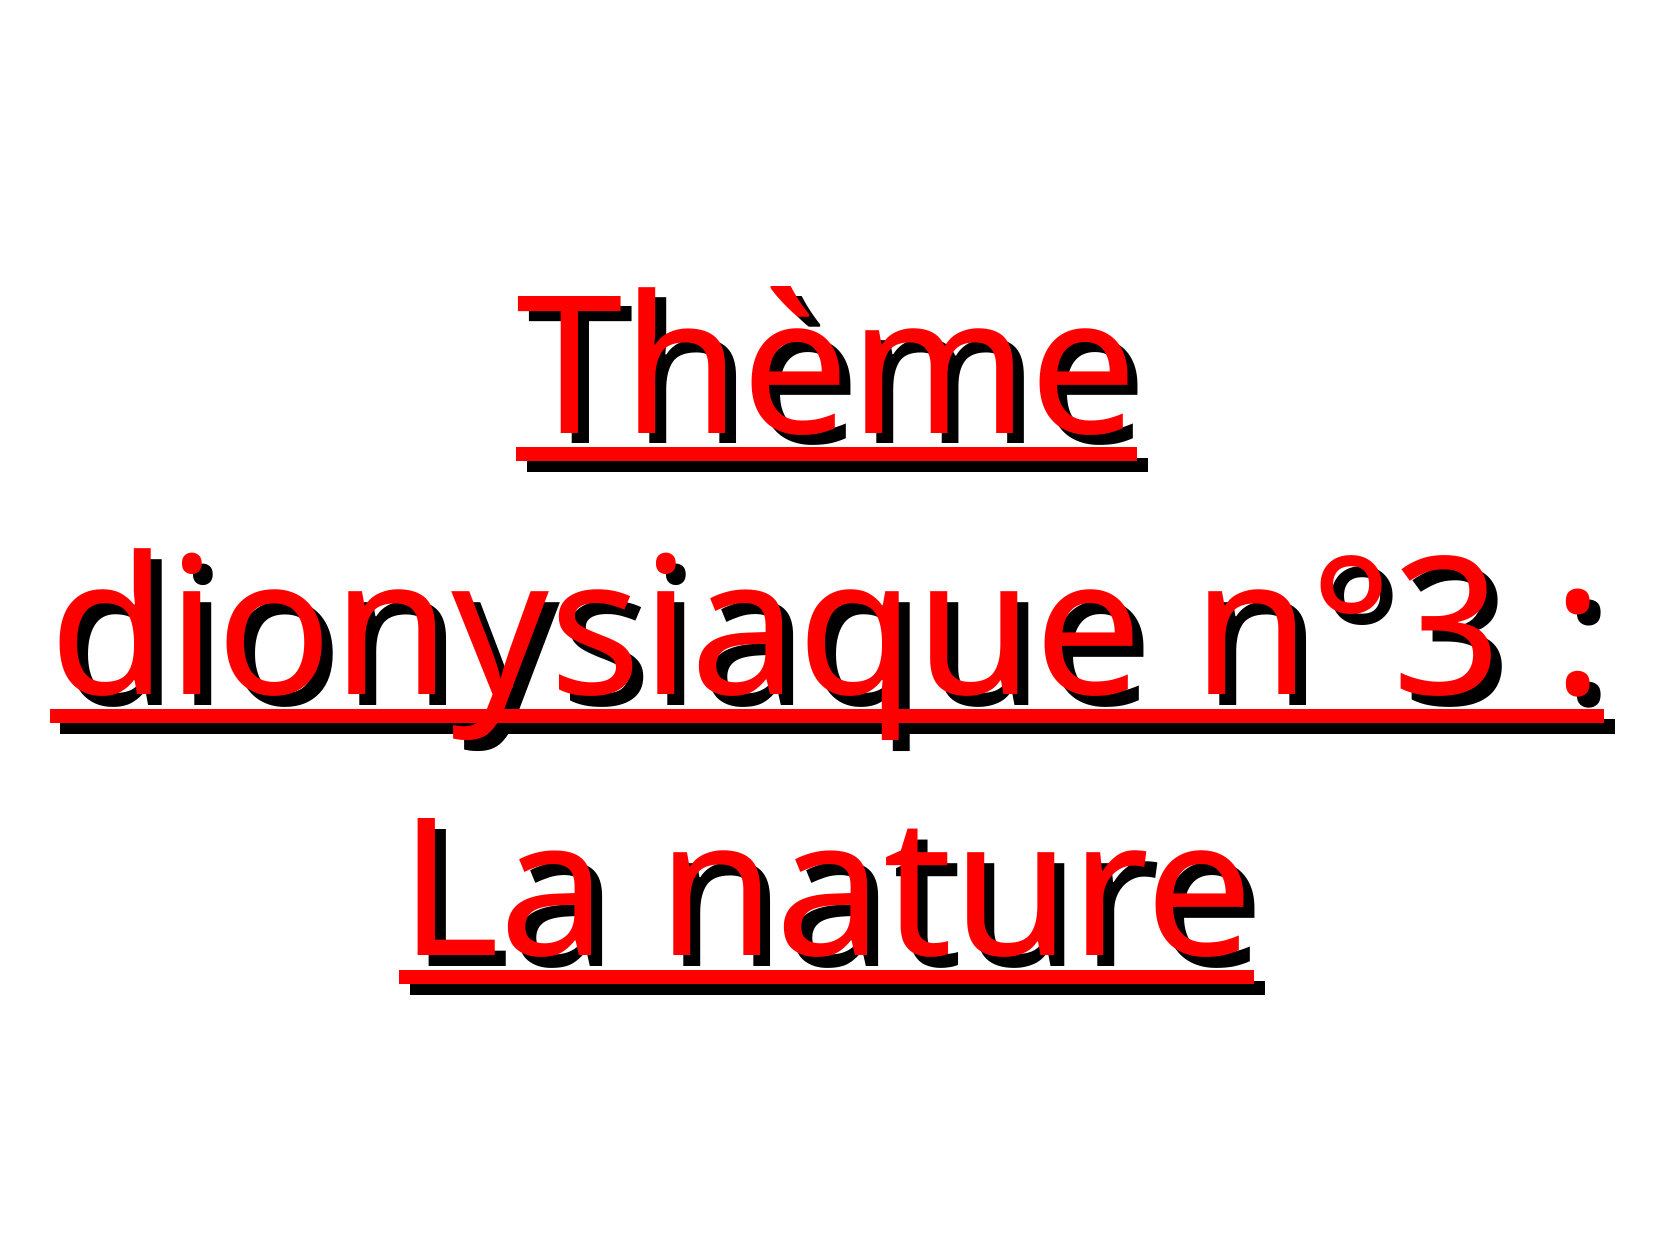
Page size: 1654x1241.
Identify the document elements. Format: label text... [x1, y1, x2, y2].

title Thème dionysiaque n°3 : La nature [0, 0, 1654, 1241]
